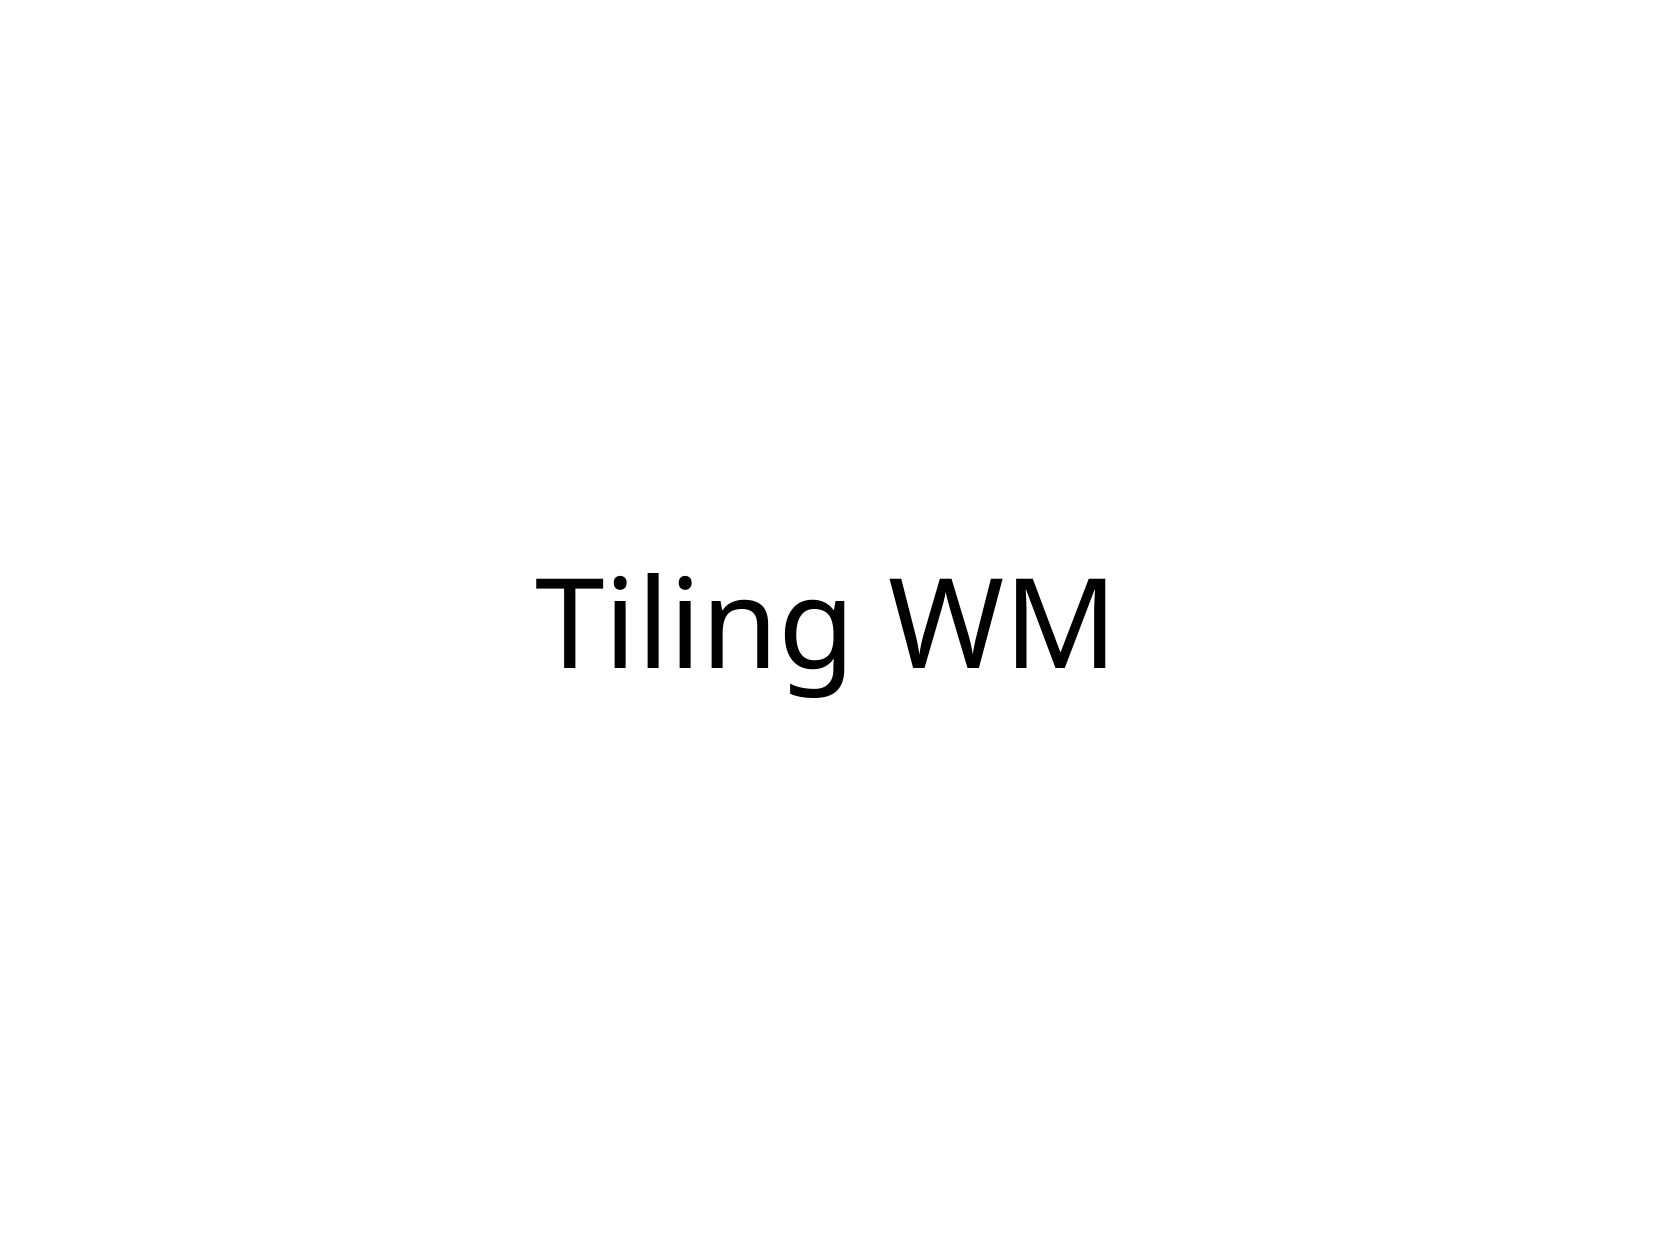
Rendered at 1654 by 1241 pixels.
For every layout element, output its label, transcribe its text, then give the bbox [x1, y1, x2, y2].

text_box Tiling WM [0, 0, 1654, 1241]
